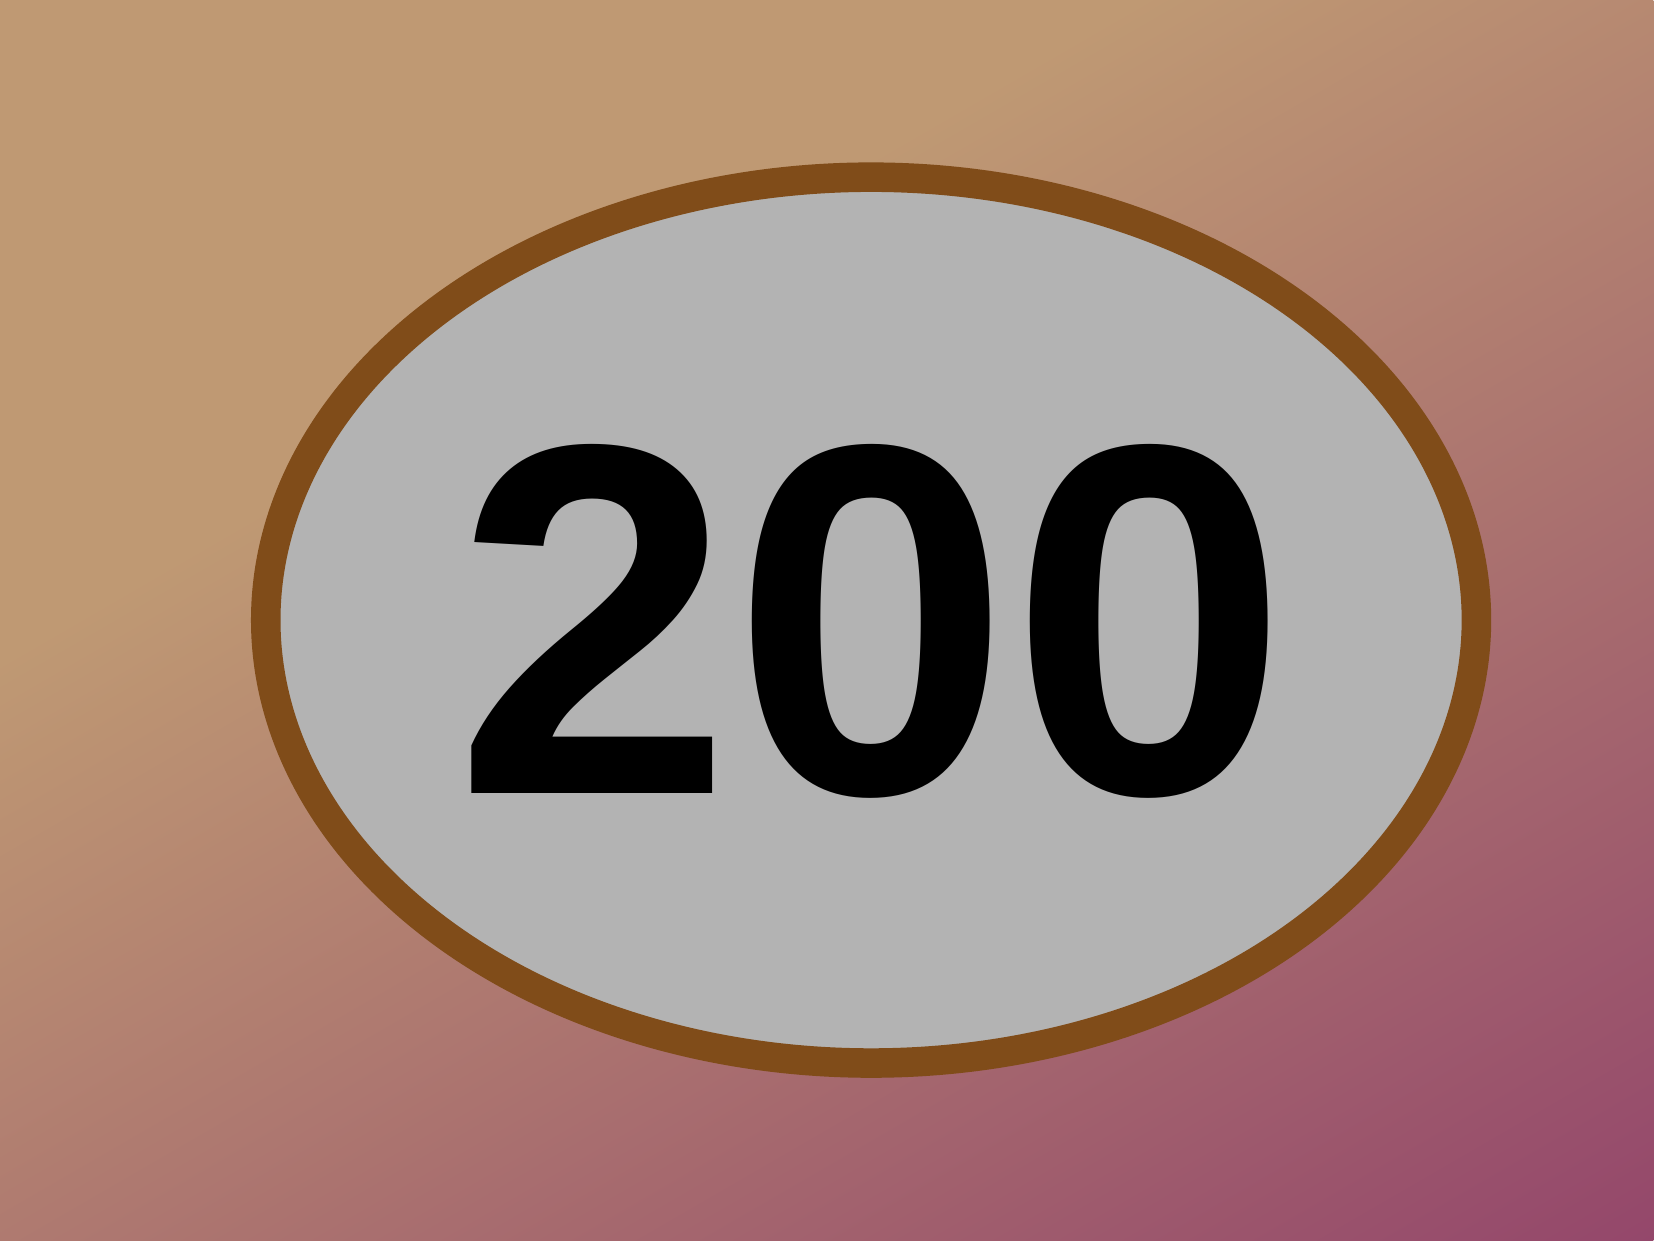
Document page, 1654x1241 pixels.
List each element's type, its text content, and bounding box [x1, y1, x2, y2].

text_box 200 [265, 177, 1477, 1064]
